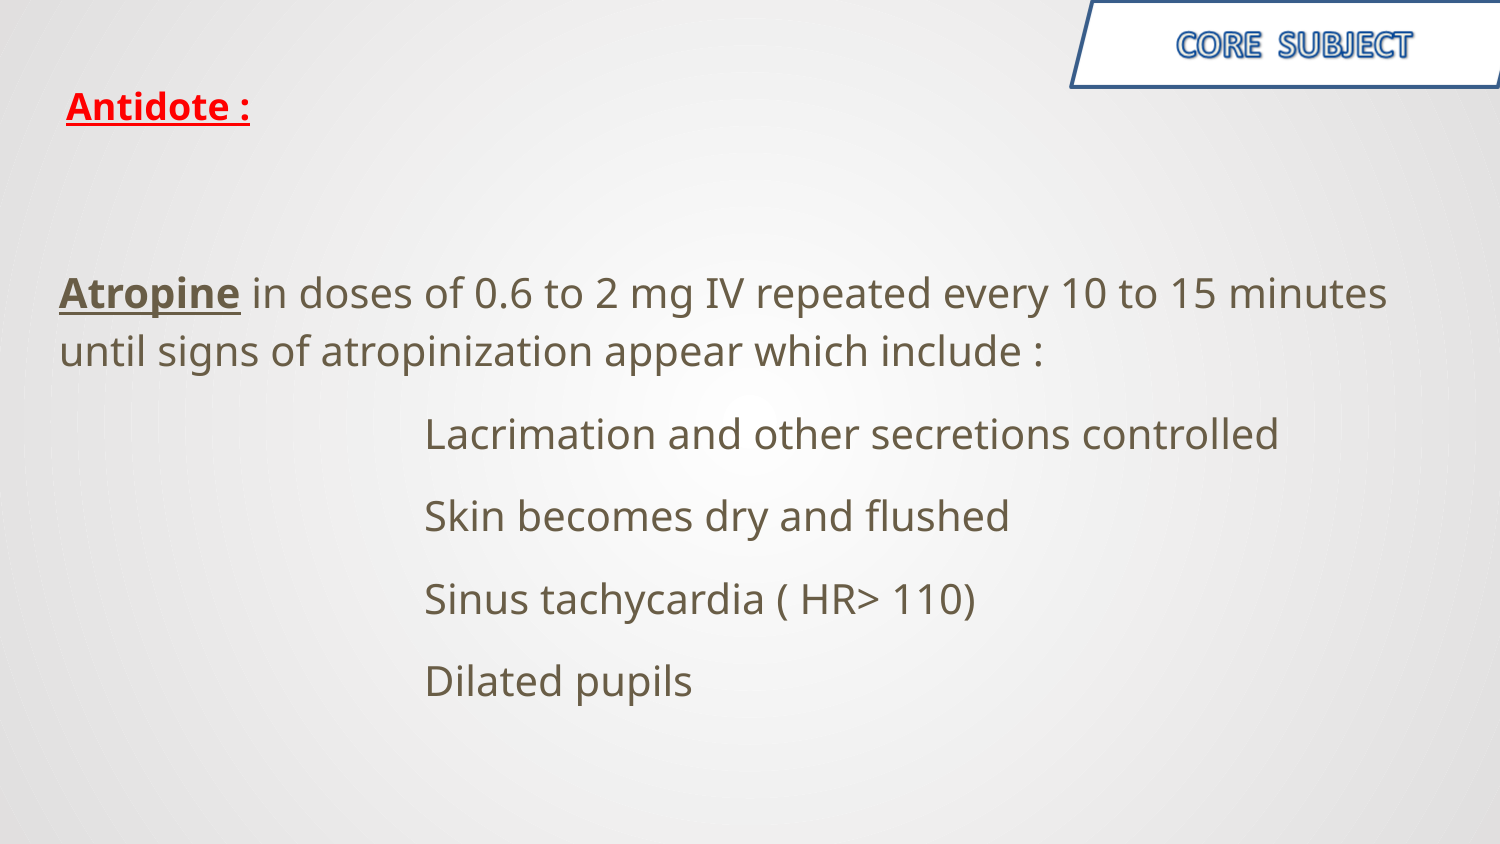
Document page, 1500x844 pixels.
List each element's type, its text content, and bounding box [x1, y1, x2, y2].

picture [1069, 0, 1500, 95]
list Atropine in doses of 0.6 to 2 mg IV repeated every 10 to 15 minutes until signs of atropinization appear which include : Lacrimation and other secretions controlled Skin becomes dry and flushed Sinus tachycardia ( HR> 110) Dilated pupils [43, 244, 1442, 787]
title Antidote : [51, 72, 1449, 189]
